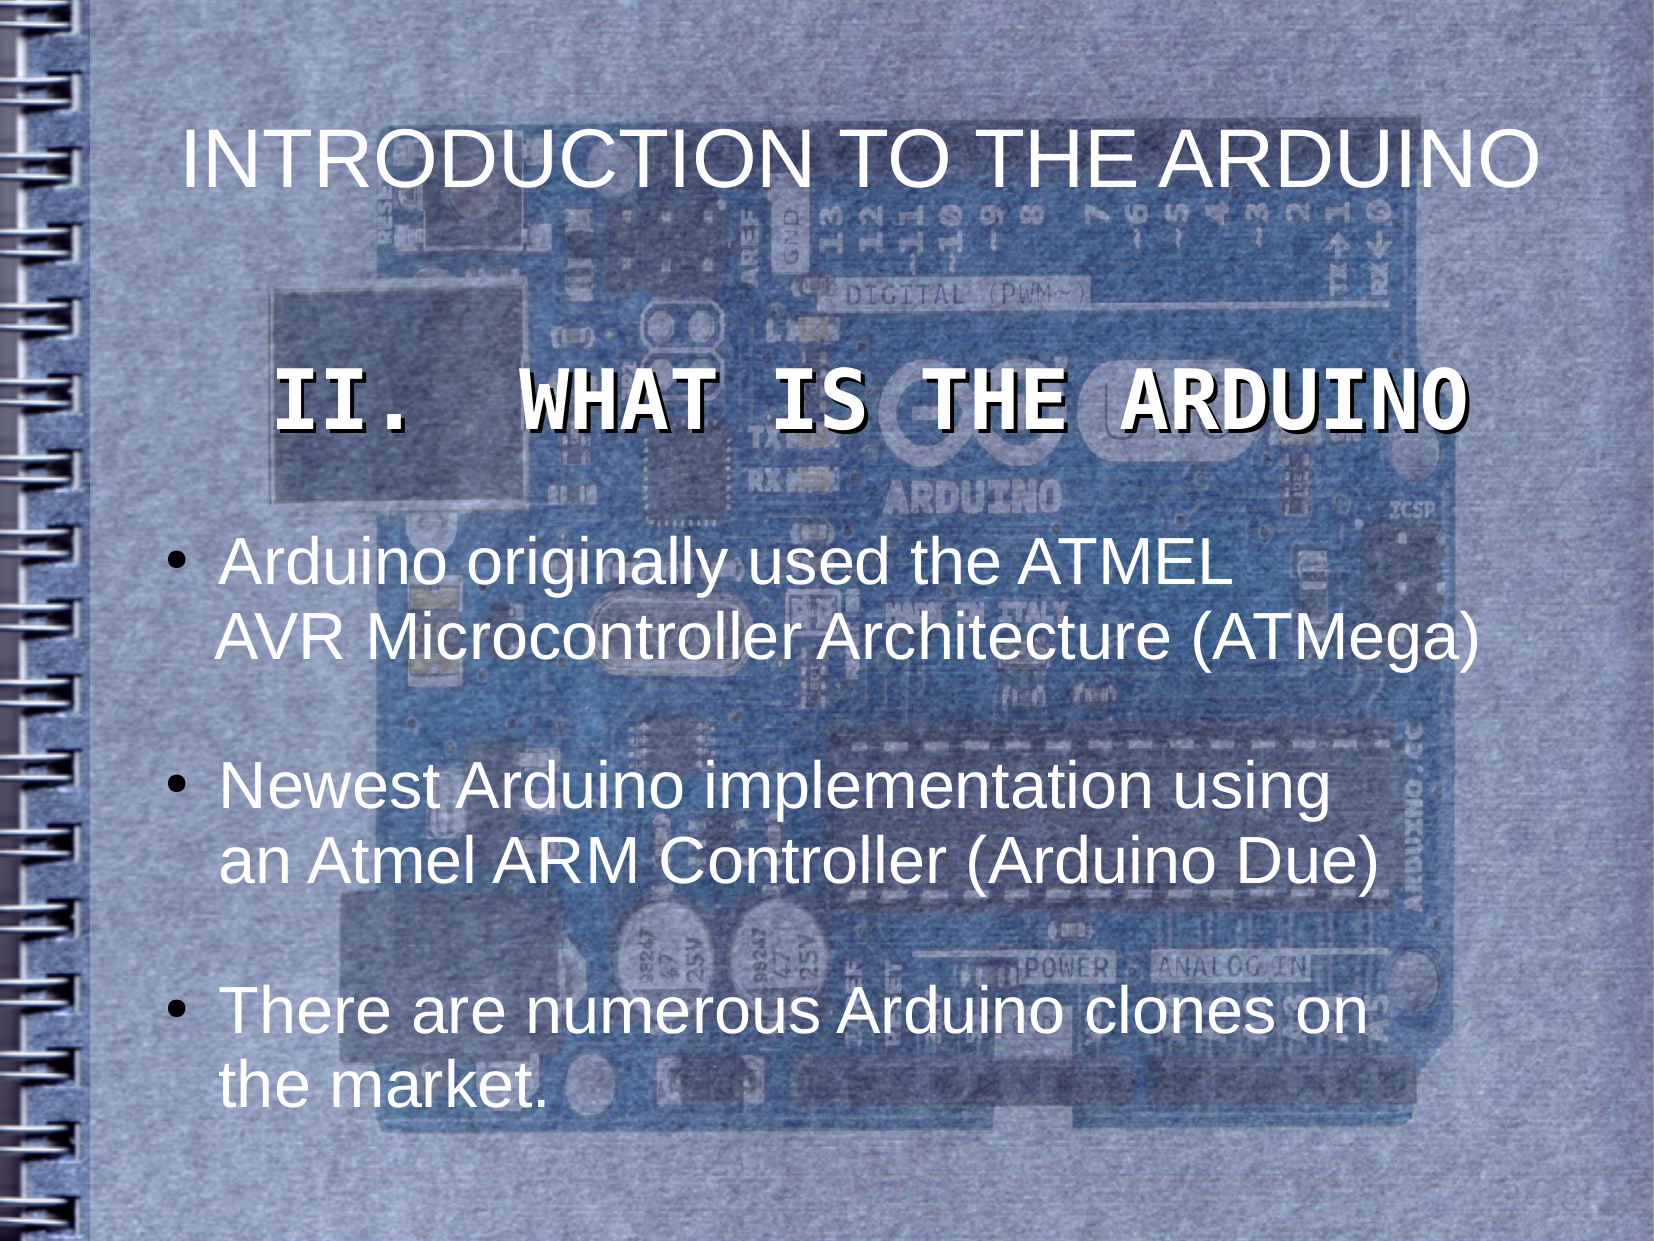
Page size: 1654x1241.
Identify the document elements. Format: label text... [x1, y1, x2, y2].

text_box INTRODUCTION TO THE ARDUINO [165, 75, 1561, 286]
picture [0, 0, 1654, 1241]
text_box II. WHAT IS THE ARDUINO Arduino originally used the ATMEL AVR Microcontroller Architecture (ATMega) Newest Arduino implementation using an Atmel ARM Controller (Arduino Due) There are numerous Arduino clones on the market. [150, 345, 1591, 1130]
